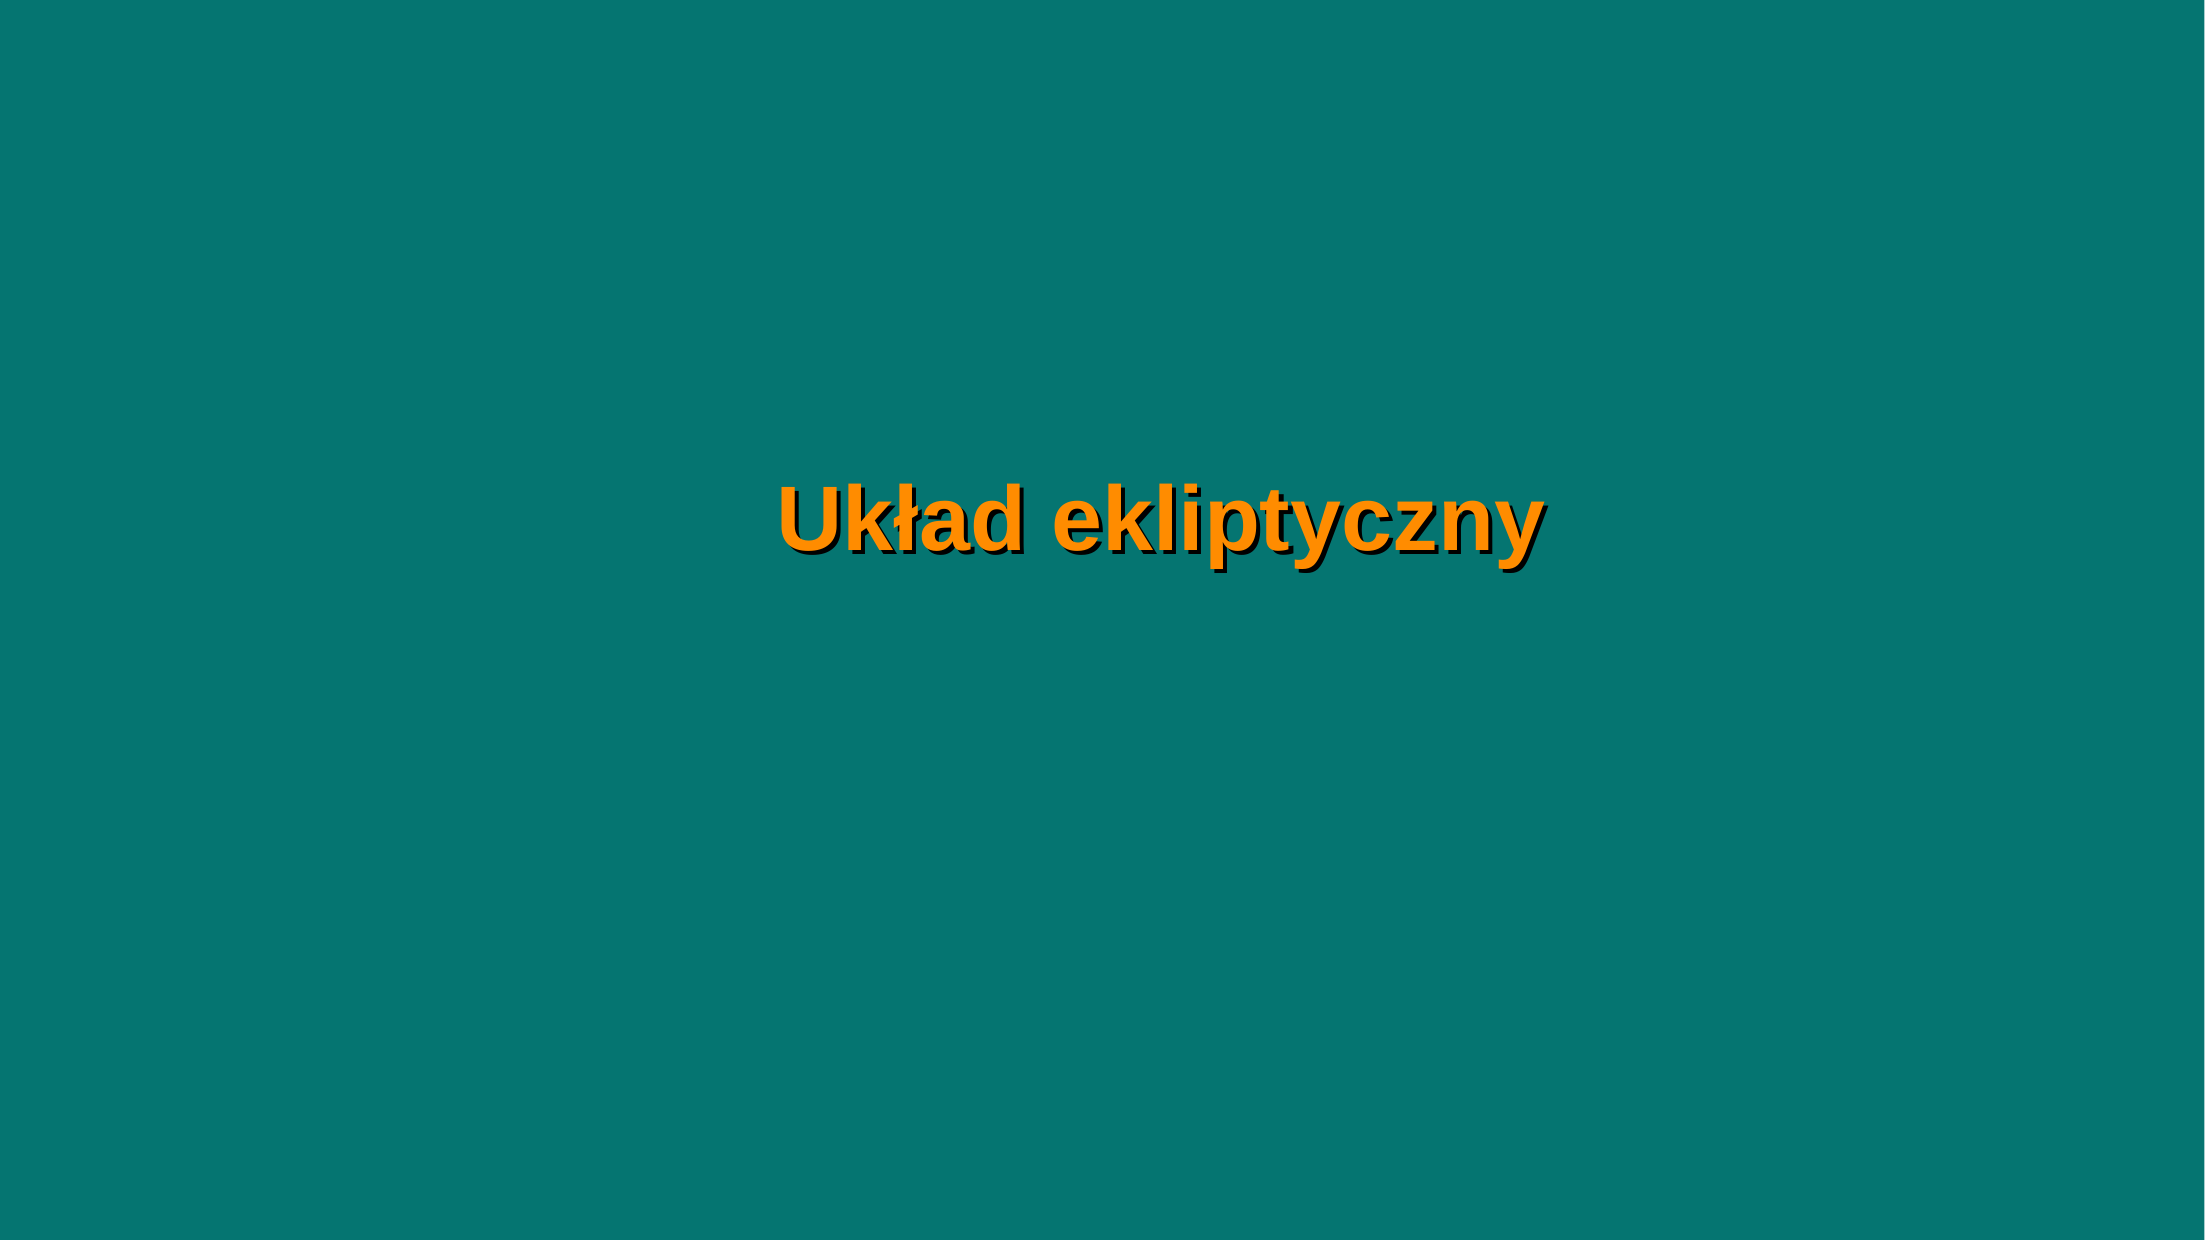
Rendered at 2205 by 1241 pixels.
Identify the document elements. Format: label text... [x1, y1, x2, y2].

title Układ ekliptyczny [169, 380, 2154, 657]
